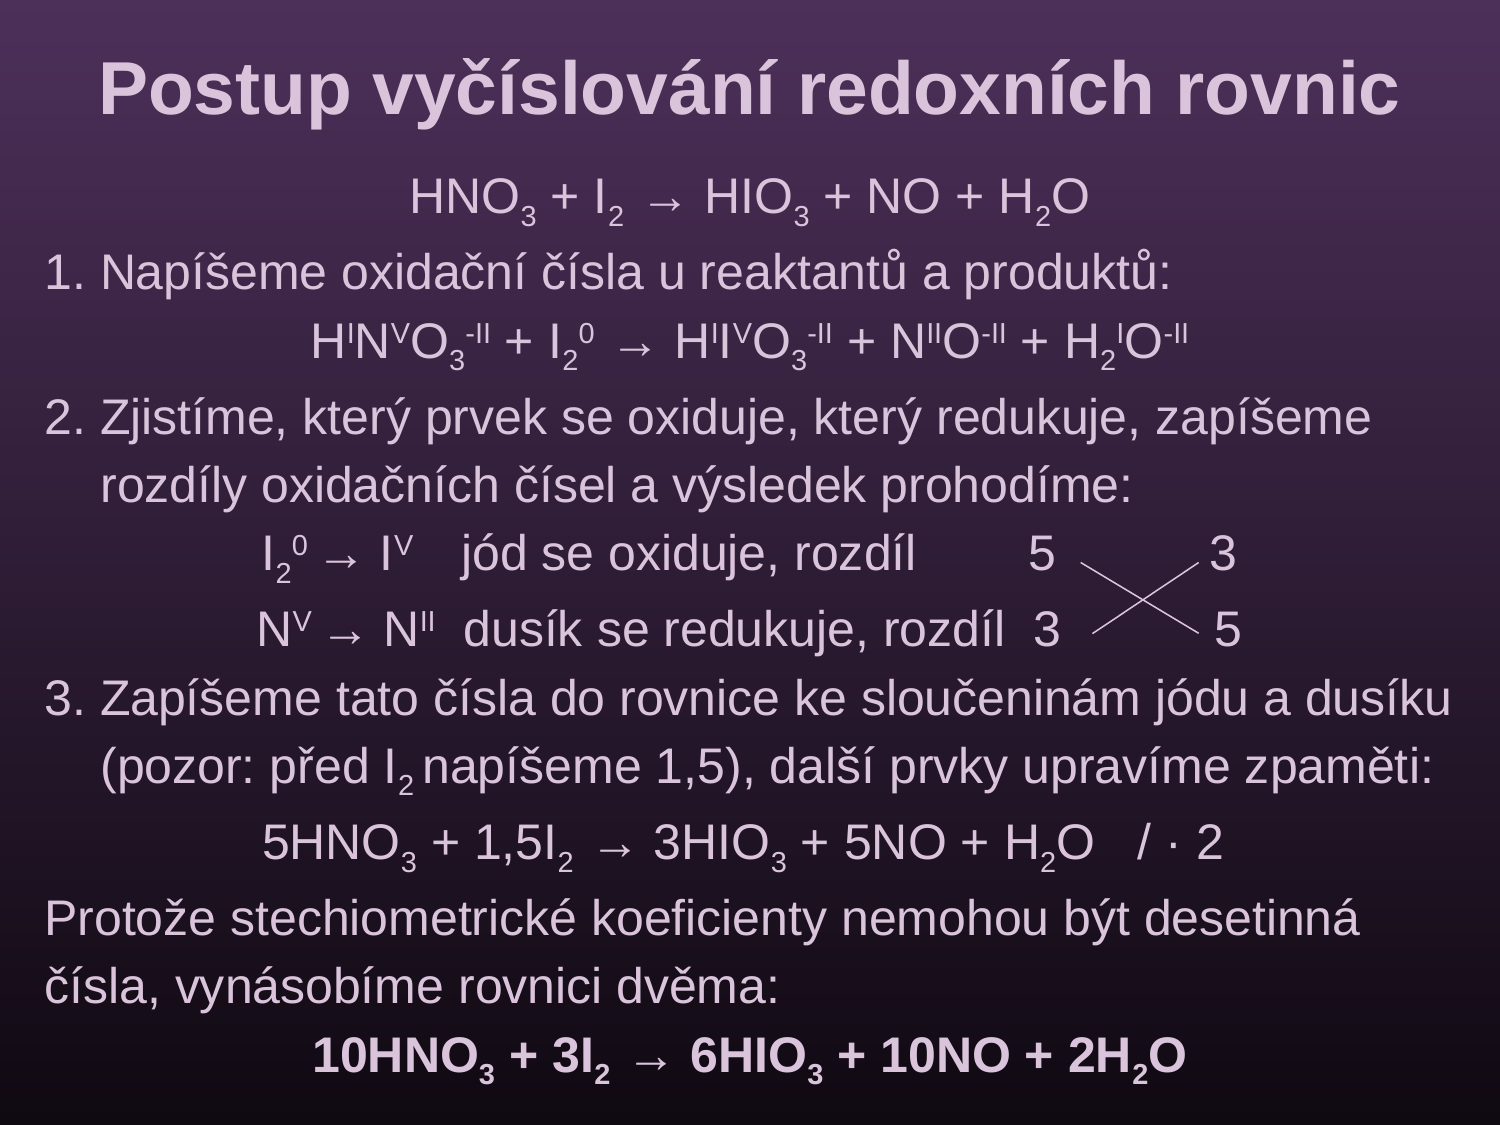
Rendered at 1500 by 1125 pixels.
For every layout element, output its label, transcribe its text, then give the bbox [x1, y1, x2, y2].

title Postup vyčíslování redoxních rovnic [53, 19, 1447, 159]
list HNO3 + I2 → HIO3 + NO + H2O 1. Napíšeme oxidační čísla u reaktantů a produktů: HINVO3-II + I20 → HIIVO3-II + NIIO-II + H2IO-II 2. Zjistíme, který prvek se oxiduje, který redukuje, zapíšeme rozdíly oxidačních čísel a výsledek prohodíme: I20 → IV jód se oxiduje, rozdíl 5 3 NV → NII dusík se redukuje, rozdíl 3 5 3. Zapíšeme tato čísla do rovnice ke sloučeninám jódu a dusíku (pozor: před I2 napíšeme 1,5), další prvky upravíme zpaměti: 5HNO3 + 1,5I2 → 3HIO3 + 5NO + H2O / · 2 Protože stechiometrické koeficienty nemohou být desetinná čísla, vynásobíme rovnici dvěma: 10HNO3 + 3I2 → 6HIO3 + 10NO + 2H2O [29, 160, 1471, 1106]
